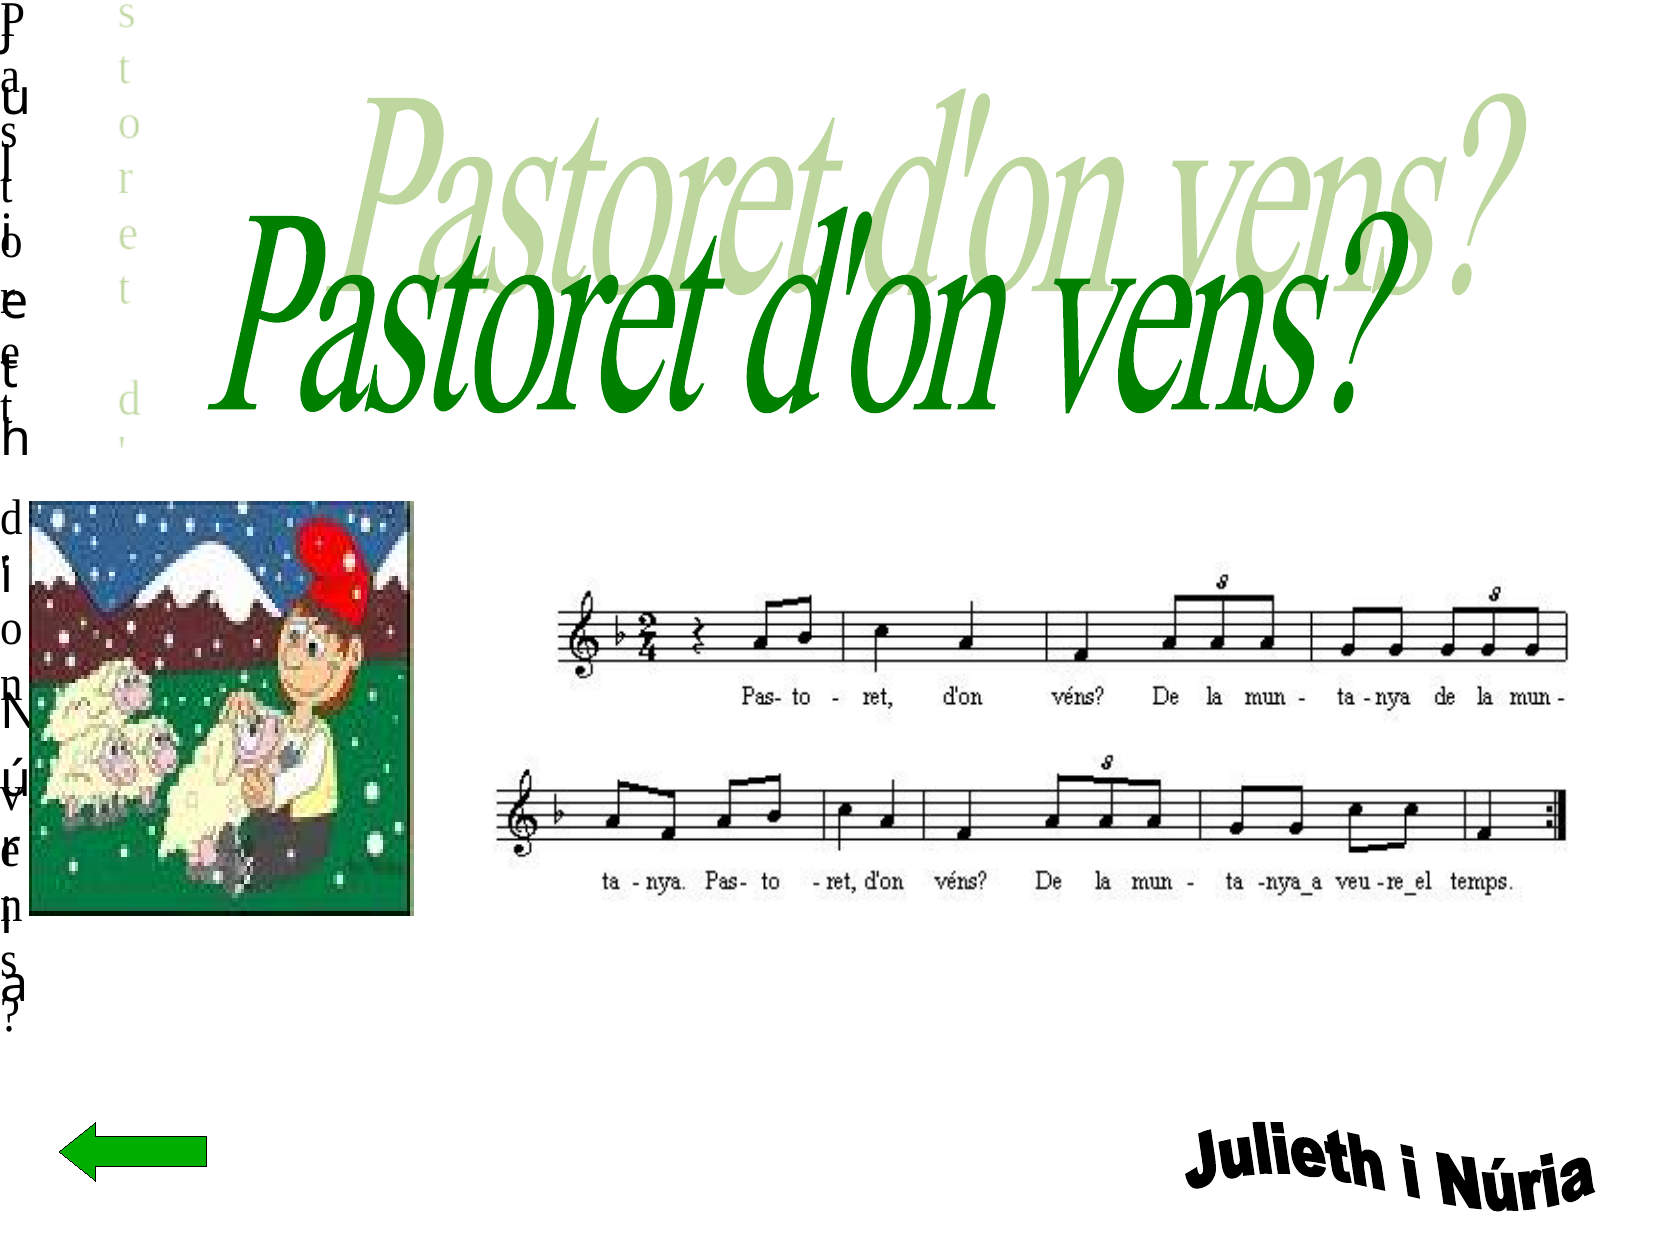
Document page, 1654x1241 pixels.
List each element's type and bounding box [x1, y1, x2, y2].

text_box [300, 97, 558, 414]
text_box [1219, 1137, 1254, 1178]
text_box [1031, 156, 1137, 414]
text_box [1186, 1130, 1216, 1188]
text_box [1291, 1137, 1326, 1177]
picture [478, 561, 1595, 916]
text_box [536, 117, 794, 414]
text_box [1561, 1158, 1595, 1202]
text_box [1333, 381, 1354, 414]
text_box [1463, 93, 1527, 246]
text_box [1271, 1122, 1284, 1133]
text_box [1324, 1130, 1351, 1183]
picture [29, 501, 414, 916]
text_box [1518, 1170, 1541, 1210]
text_box [207, 215, 326, 410]
text_box [1436, 1152, 1481, 1209]
text_box [1253, 1122, 1272, 1174]
text_box [1492, 1158, 1505, 1169]
text_box [1348, 1133, 1385, 1190]
text_box [913, 156, 1049, 410]
text_box [1401, 1145, 1414, 1157]
text_box [1482, 1172, 1518, 1211]
text_box [1403, 1158, 1420, 1198]
text_box [1273, 1136, 1290, 1174]
text_box [746, 117, 848, 414]
text_box [1451, 263, 1472, 296]
text_box [1118, 160, 1255, 414]
text_box [846, 88, 967, 414]
text_box [964, 93, 991, 177]
text_box [59, 1122, 207, 1182]
text_box [1540, 1153, 1553, 1166]
text_box [1170, 156, 1447, 414]
text_box [1542, 1167, 1559, 1207]
